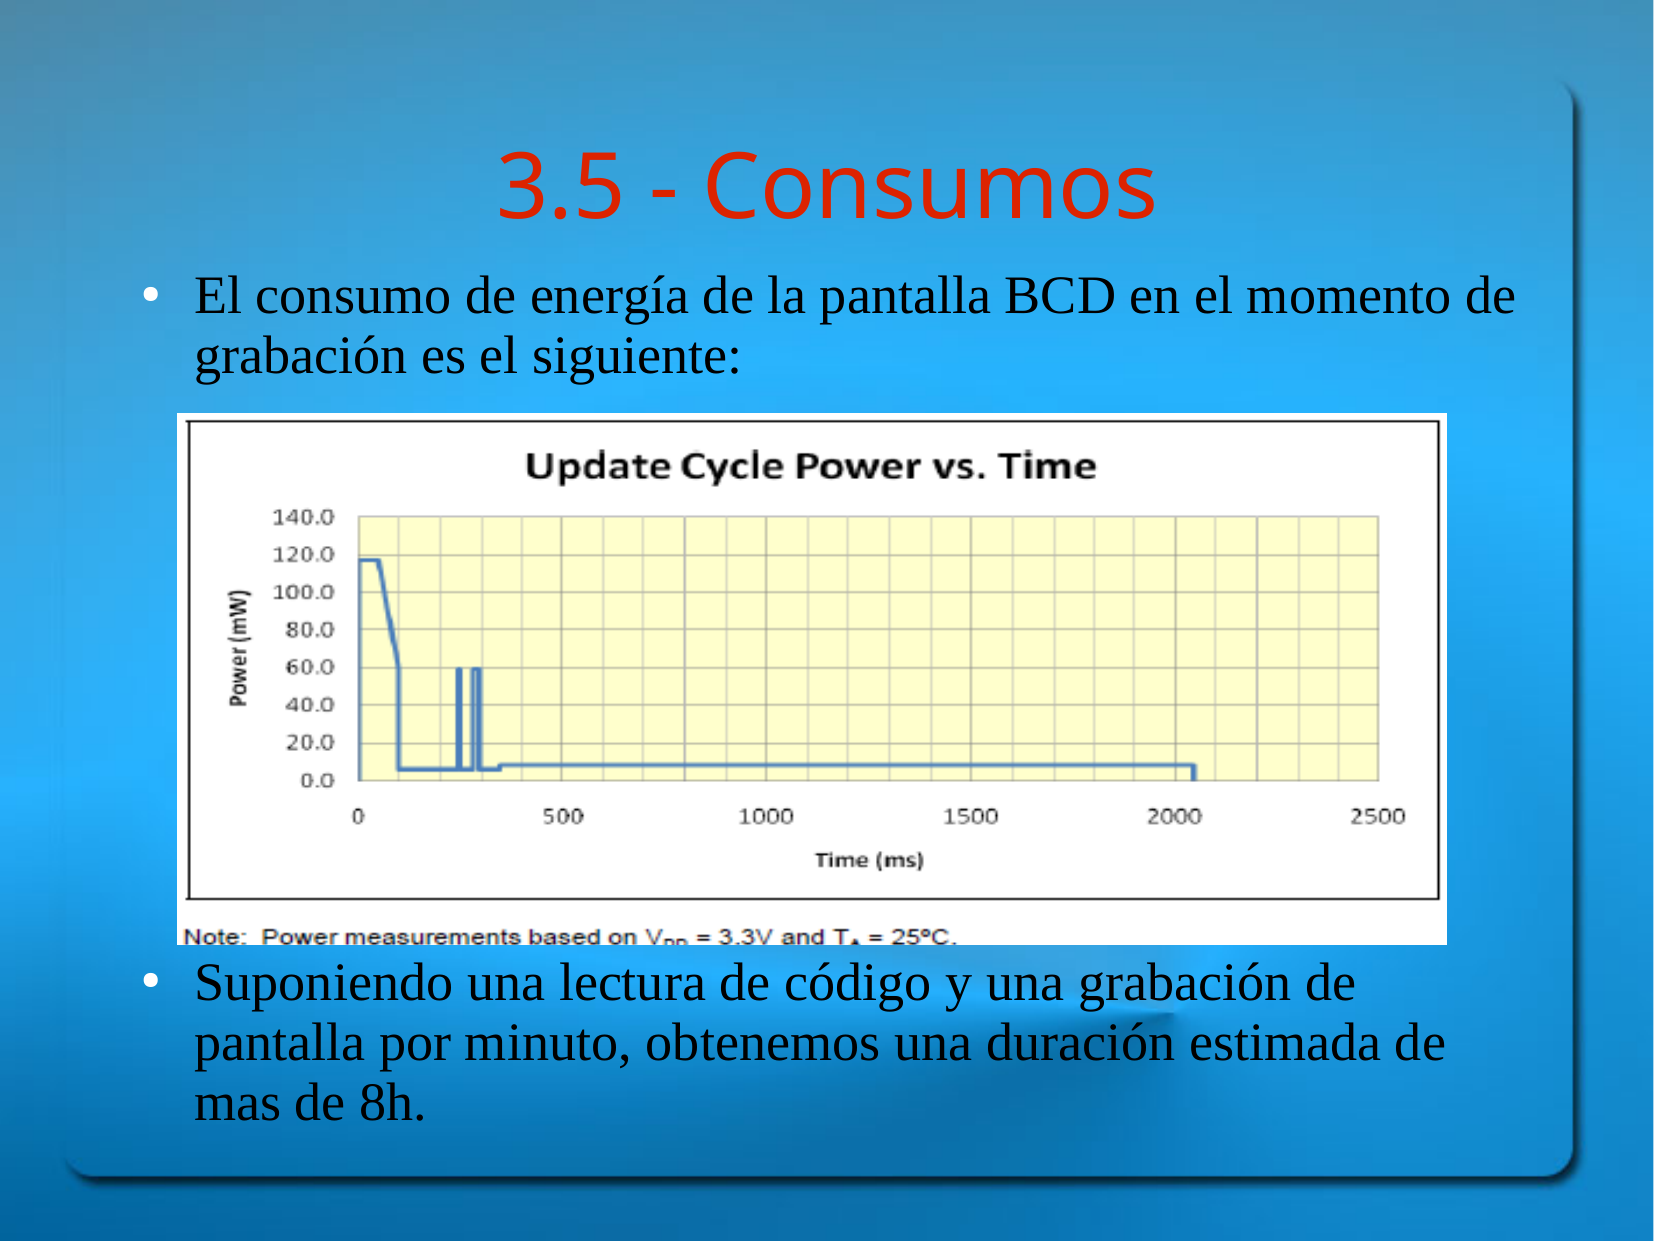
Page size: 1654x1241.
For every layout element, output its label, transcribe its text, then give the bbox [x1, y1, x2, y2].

picture [0, 0, 1654, 1241]
list El consumo de energía de la pantalla BCD en el momento de grabación es el siguiente: Suponiendo una lectura de código y una grabación de pantalla por minuto, obtenemos una duración estimada de mas de 8h. [123, 265, 1536, 1144]
title 3.5 - Consumos [121, 119, 1534, 248]
